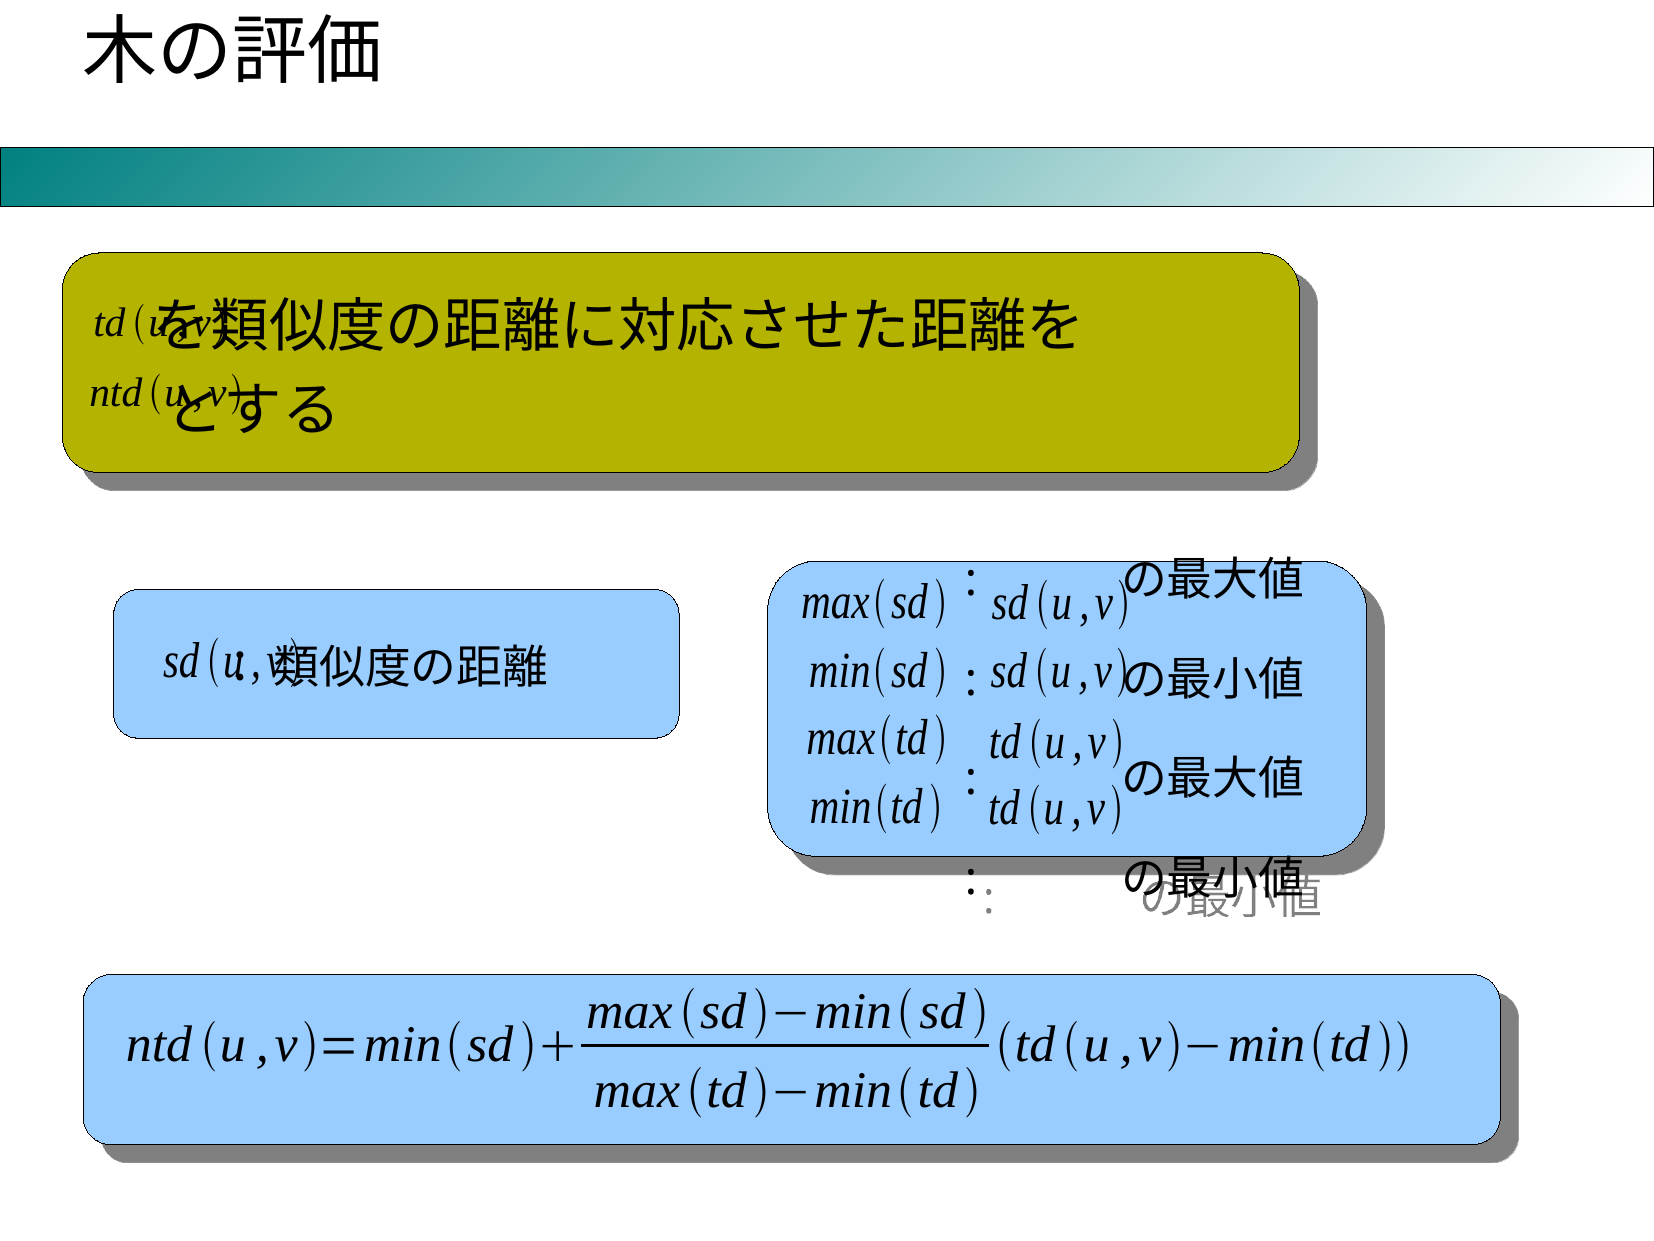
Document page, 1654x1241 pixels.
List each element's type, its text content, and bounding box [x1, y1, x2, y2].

chart [81, 359, 250, 418]
chart [118, 969, 1417, 1123]
text_box [83, 974, 1501, 1145]
text_box を類似度の距離に対応させた距離を とする [62, 252, 1300, 473]
chart [982, 641, 1136, 700]
text_box ： 類似度の距離 [113, 589, 680, 739]
chart [155, 632, 308, 690]
chart [798, 708, 954, 767]
text_box : の最大値 : の最小値 : の最大値 : の最小値 [767, 561, 1367, 857]
chart [801, 777, 949, 836]
chart [87, 290, 234, 349]
chart [983, 573, 1137, 632]
chart [982, 712, 1130, 771]
chart [793, 572, 954, 631]
chart [982, 778, 1129, 837]
title 木の評価 [82, 17, 1571, 180]
chart [801, 641, 954, 700]
